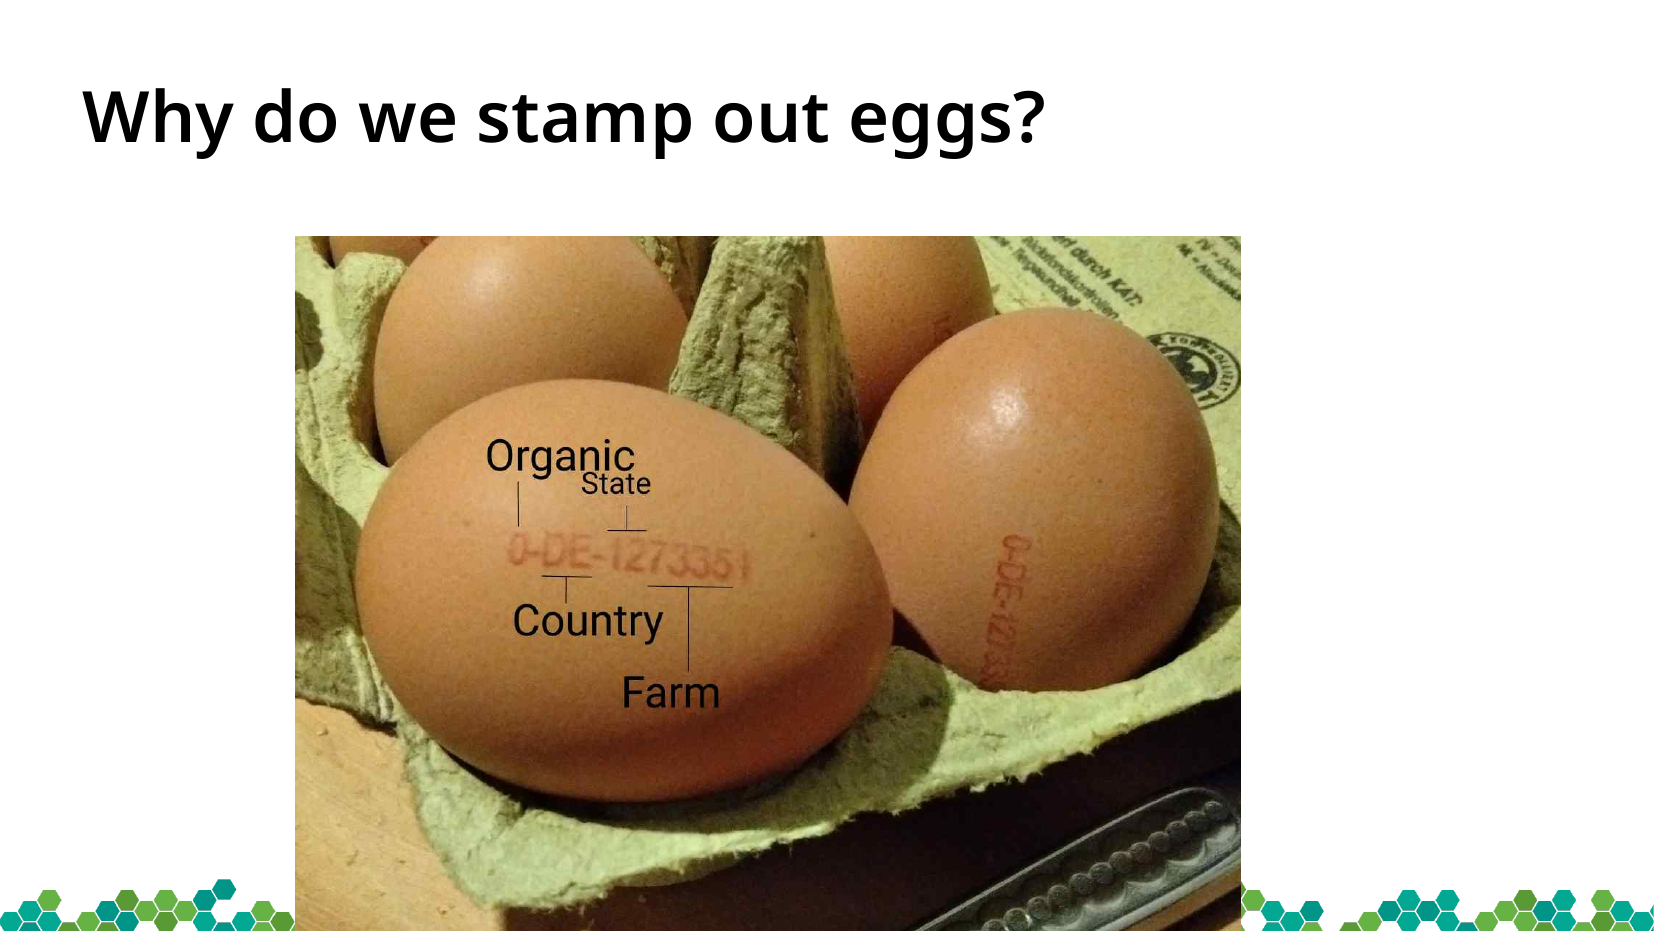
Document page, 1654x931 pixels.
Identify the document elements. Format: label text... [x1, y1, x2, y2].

picture [0, 236, 1654, 931]
title Why do we stamp out eggs? [82, 37, 1571, 193]
